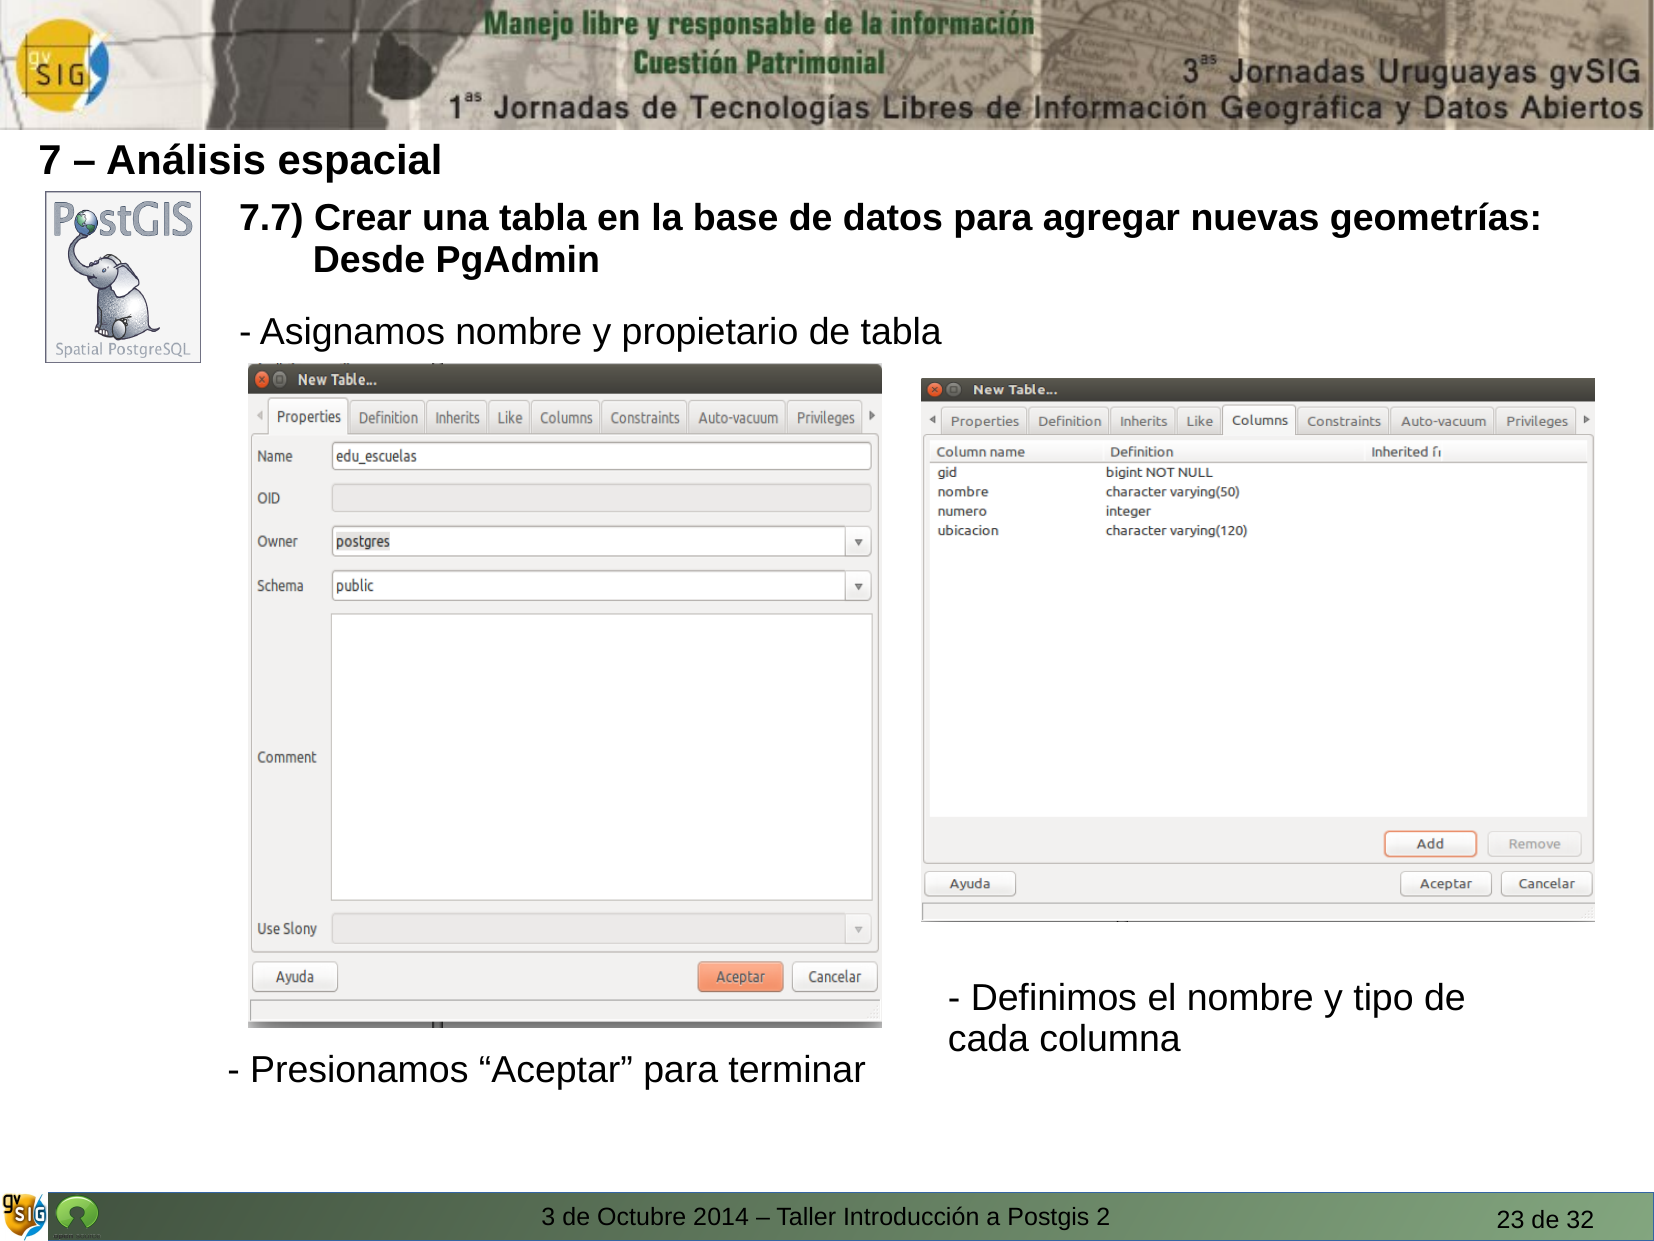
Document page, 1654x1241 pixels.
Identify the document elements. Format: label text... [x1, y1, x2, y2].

text_box <número> de 32 [1481, 1198, 1654, 1241]
text_box - Asignamos nombre y propietario de tabla [224, 302, 1004, 398]
picture [45, 191, 201, 363]
picture [0, 0, 1654, 130]
text_box - Definimos el nombre y tipo de cada columna [933, 968, 1571, 1068]
picture [0, 1192, 107, 1241]
picture [248, 326, 1595, 1028]
text_box - Presionamos “Aceptar” para terminar [212, 1041, 881, 1099]
text_box 7 – Análisis espacial [23, 129, 1630, 192]
text_box 3 de Octubre 2014 – Taller Introducción a Postgis 2 [107, 1192, 1654, 1241]
text_box 7.7) Crear una tabla en la base de datos para agregar nuevas geometrías: Desde PgAdmin [224, 188, 1619, 330]
